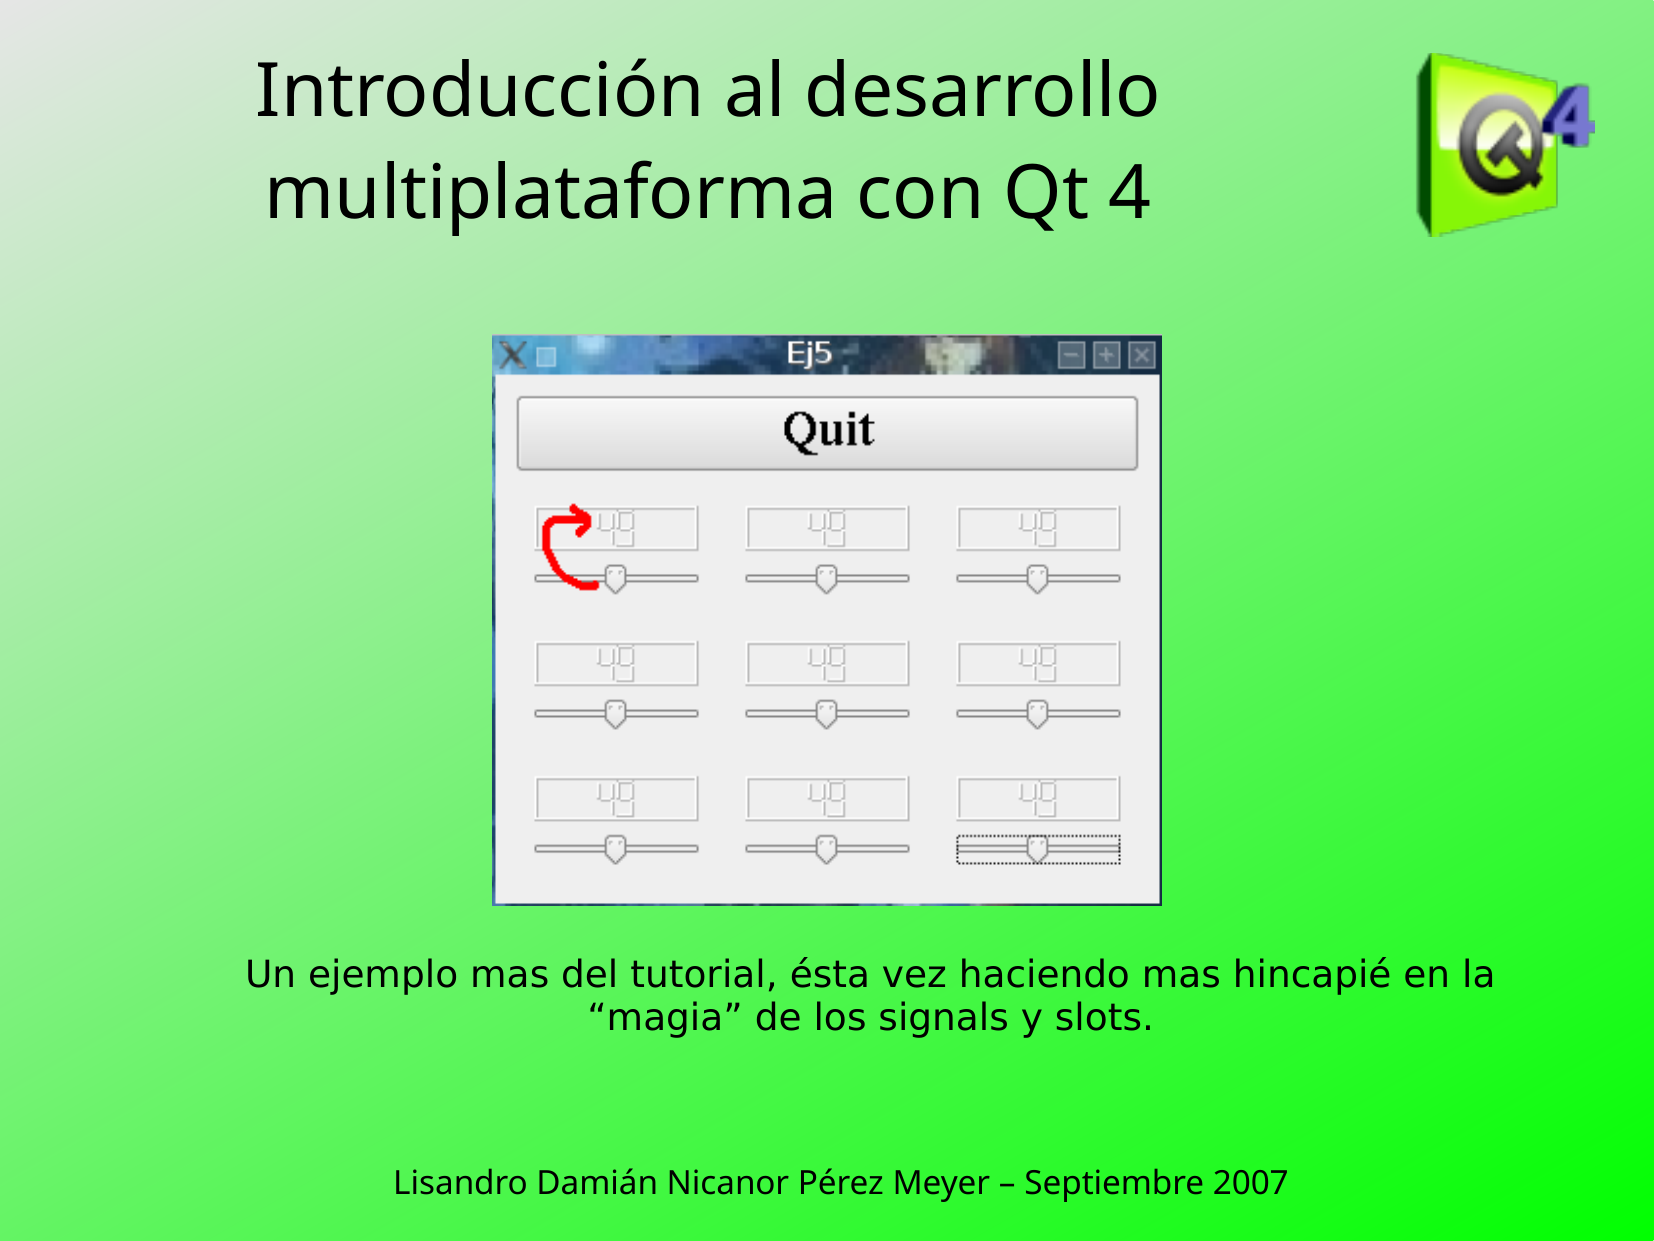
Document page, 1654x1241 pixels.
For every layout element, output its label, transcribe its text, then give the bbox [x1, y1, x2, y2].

text_box Lisandro Damián Nicanor Pérez Meyer – Septiembre 2007 [88, 1151, 1595, 1213]
title Introducción al desarrollo multiplataforma con Qt 4 [147, 11, 1270, 266]
picture [492, 334, 1162, 906]
picture [1412, 53, 1595, 237]
text_box Un ejemplo mas del tutorial, ésta vez haciendo mas hincapié en la “magia” de los signals y slots. [177, 944, 1565, 1047]
